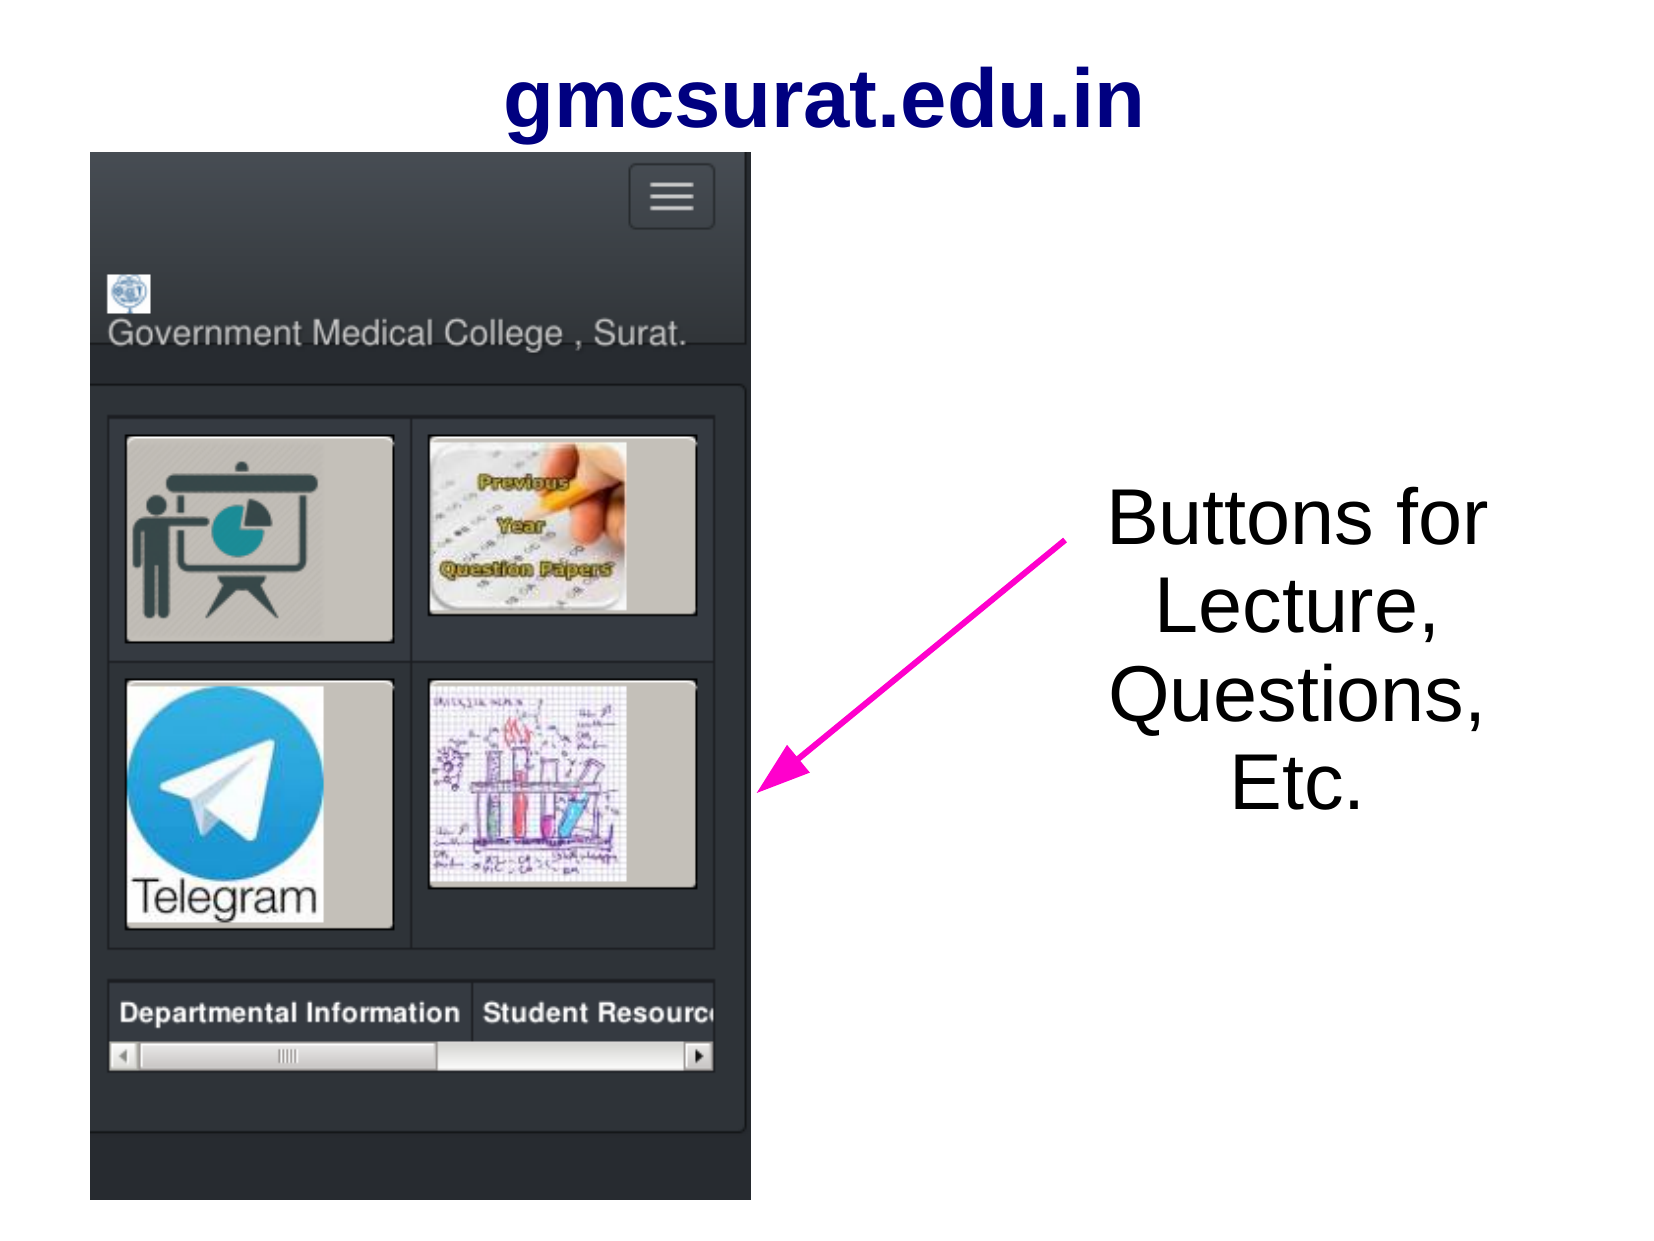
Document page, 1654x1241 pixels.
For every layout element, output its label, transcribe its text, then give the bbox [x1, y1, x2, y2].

text_box Buttons for Lecture, Questions, Etc. [1035, 465, 1561, 834]
text_box gmcsurat.edu.in [120, 45, 1531, 153]
picture [90, 152, 751, 1201]
